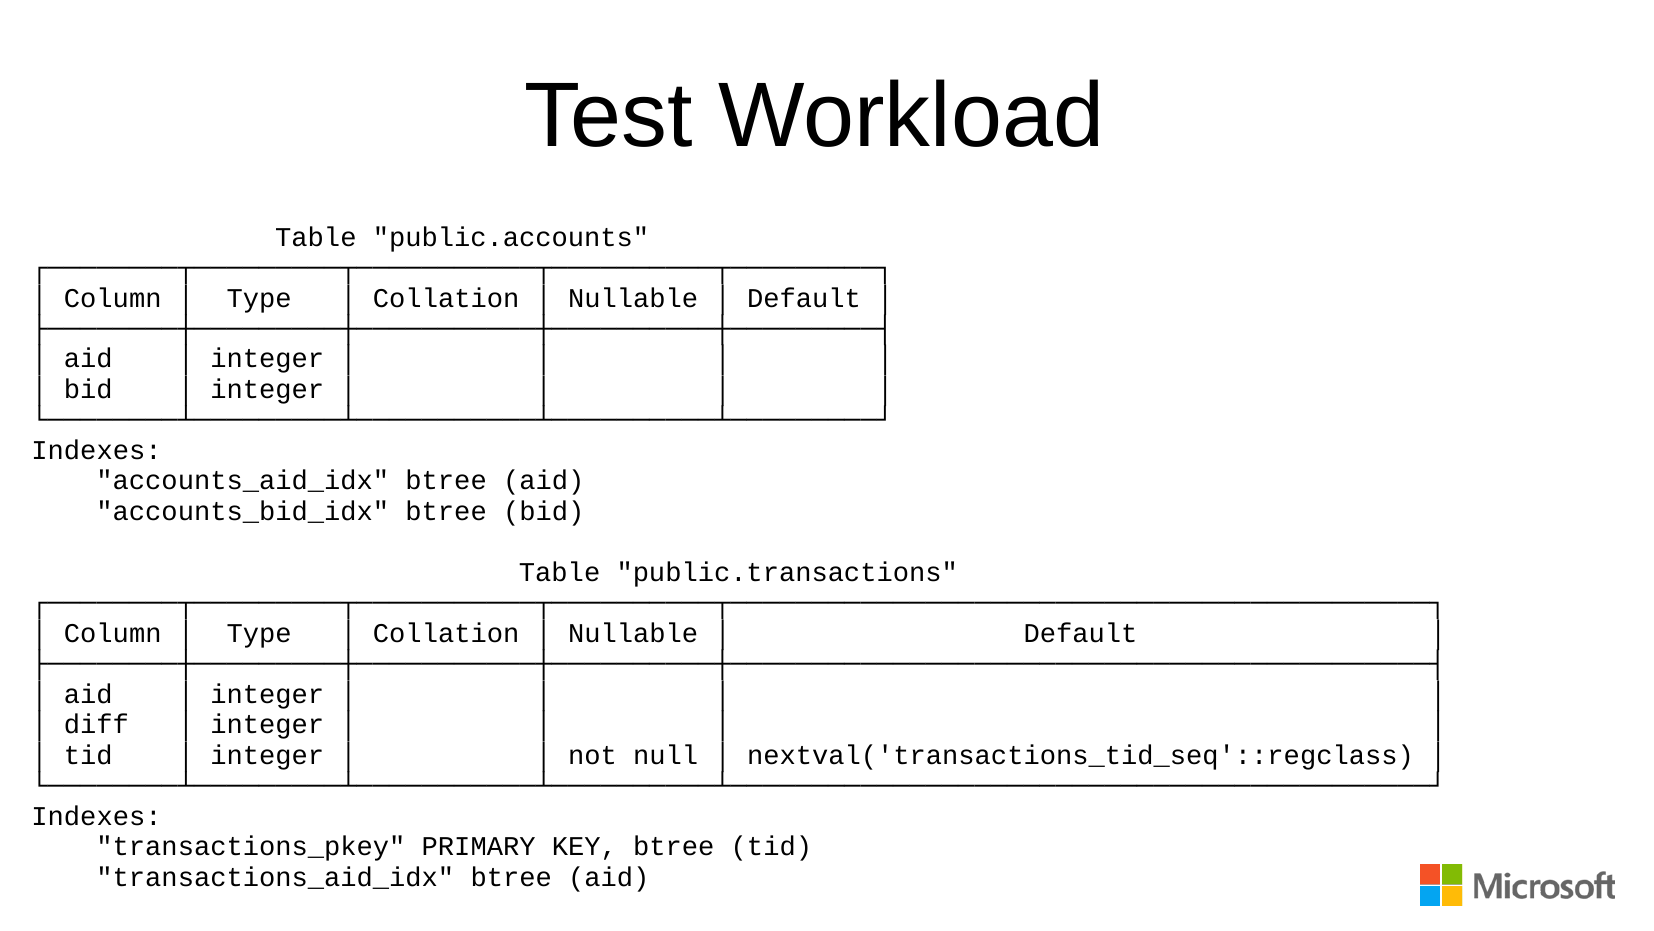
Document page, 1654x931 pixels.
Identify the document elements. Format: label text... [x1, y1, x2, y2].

title Test Workload [70, 37, 1559, 193]
text_box Table "public.accounts" ┌────────┬─────────┬───────────┬──────────┬─────────┐ │ Column │ Type │ Collation │ Nullable │ Default │ ├────────┼─────────┼───────────┼──────────┼─────────┤ │ aid │ integer │ │ │ │ │ bid │ integer │ │ │ │ └────────┴─────────┴───────────┴──────────┴─────────┘ Indexes: "accounts_aid_idx" btree (aid) "accounts_bid_idx" btree (bid) Table "public.transactions" ┌────────┬─────────┬───────────┬──────────┬───────────────────────────────────────────┐ │ Column │ Type │ Collation │ Nullable │ Default │ ├────────┼─────────┼───────────┼──────────┼───────────────────────────────────────────┤ │ aid │ integer │ │ │ │ │ diff │ integer │ │ │ │ │ tid │ integer │ │ not null │ nextval('transactions_tid_seq'::regclass) │ └────────┴─────────┴───────────┴──────────┴───────────────────────────────────────────┘ Indexes: "transactions_pkey" PRIMARY KEY, btree (tid) "transactions_aid_idx" btree (aid) [16, 185, 1621, 928]
